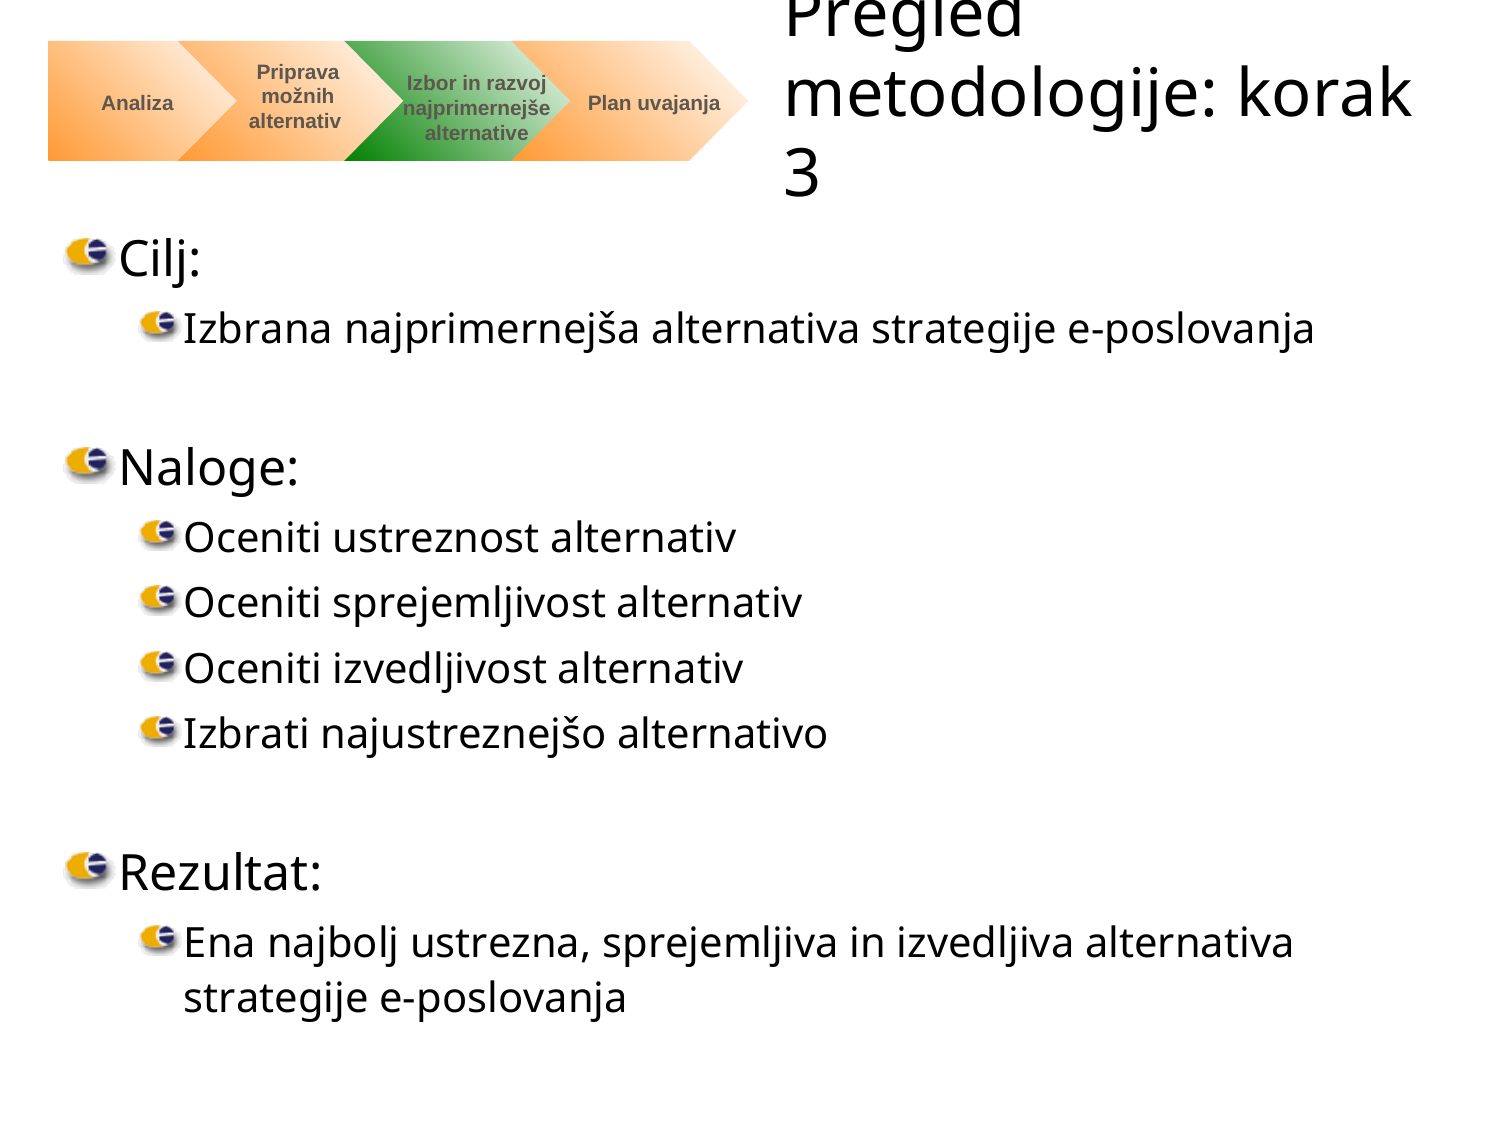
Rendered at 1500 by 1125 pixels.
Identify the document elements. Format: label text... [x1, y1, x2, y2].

picture [137, 520, 182, 551]
picture [137, 716, 182, 747]
picture [62, 852, 116, 889]
text_box [48, 40, 730, 161]
picture [62, 238, 116, 275]
picture [137, 311, 182, 342]
picture [137, 651, 182, 682]
picture [137, 925, 182, 956]
text_box Cilj: Izbrana najprimernejša alternativa strategije e-poslovanja Naloge: Oceniti ustreznost alternativ Oceniti sprejemljivost alternativ Oceniti izvedljivost alternativ Izbrati najustreznejšo alternativo Rezultat: Ena najbolj ustrezna, sprejemljiva in izvedljiva alternativa strategije e-poslovanja [47, 189, 1444, 1052]
text_box Analiza [53, 82, 222, 123]
text_box Pregled metodologije: korak 3 [768, 45, 1452, 134]
text_box Priprava možnih alternativ [228, 50, 368, 141]
picture [62, 447, 116, 484]
picture [137, 585, 182, 616]
text_box Plan uvajanja [559, 82, 750, 123]
text_box Izbor in razvoj najprimernejše alternative [386, 62, 568, 153]
